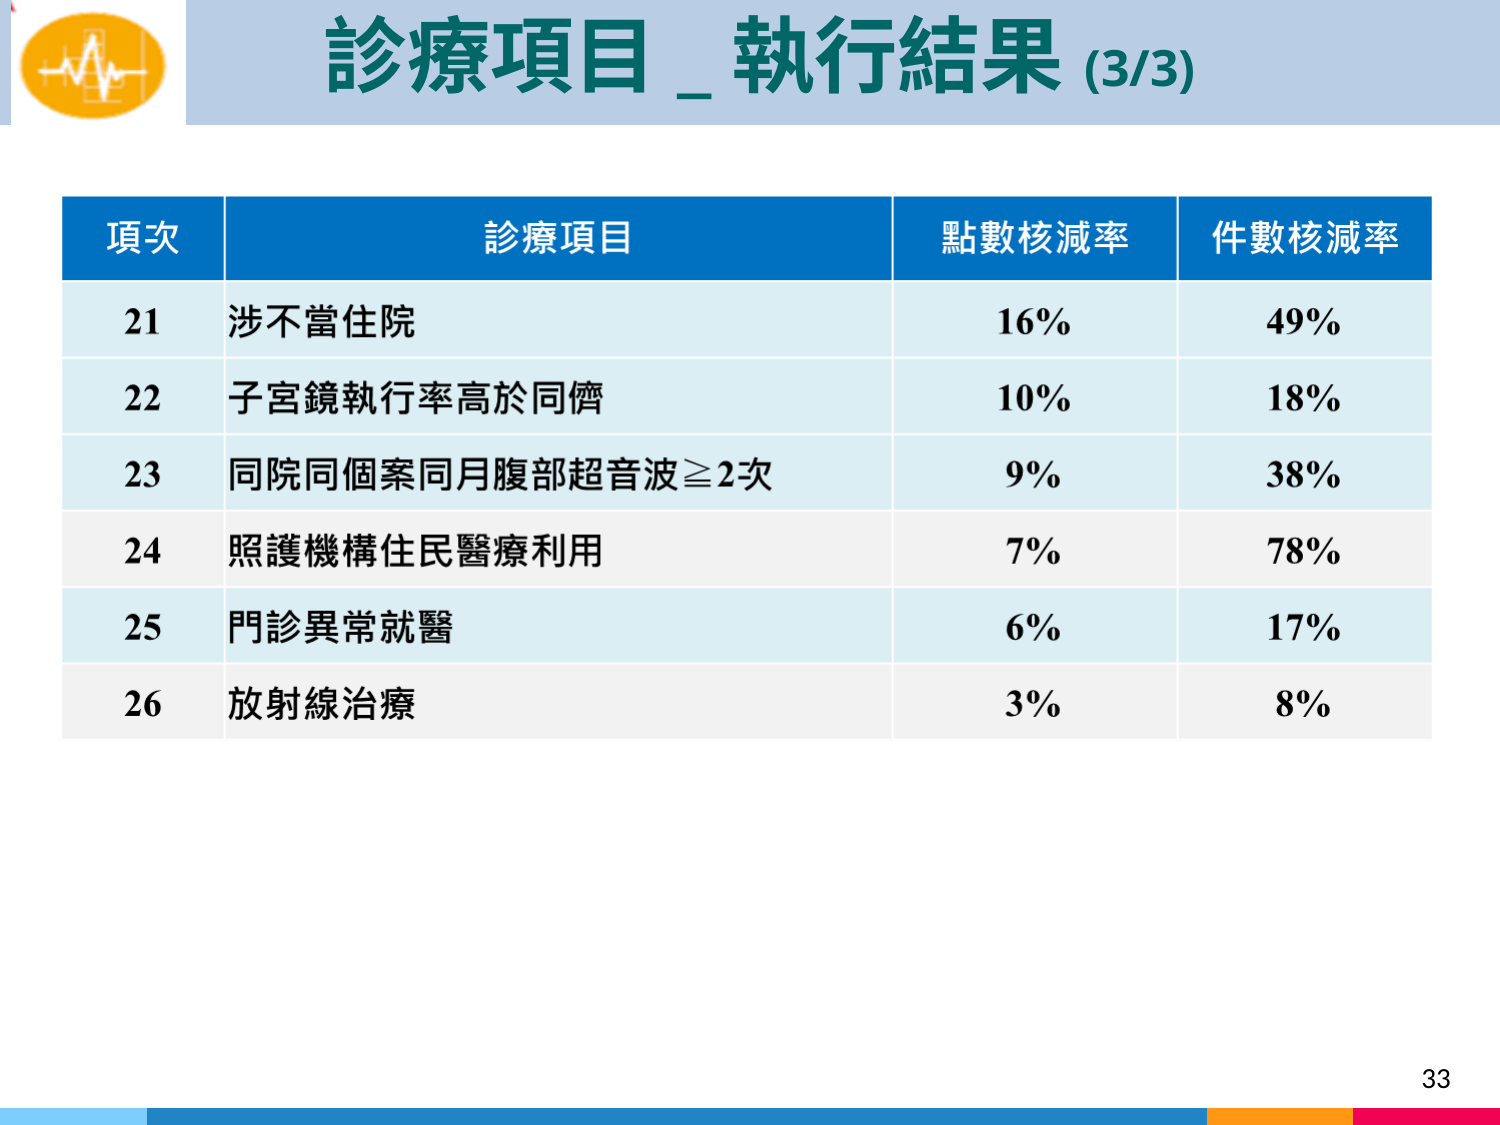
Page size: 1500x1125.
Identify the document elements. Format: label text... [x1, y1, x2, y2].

picture [11, 0, 186, 137]
text_box 診療項目_執行結果(3/3) [186, 0, 1447, 111]
text_box <編號> [1391, 1043, 1482, 1113]
picture [61, 195, 1433, 749]
